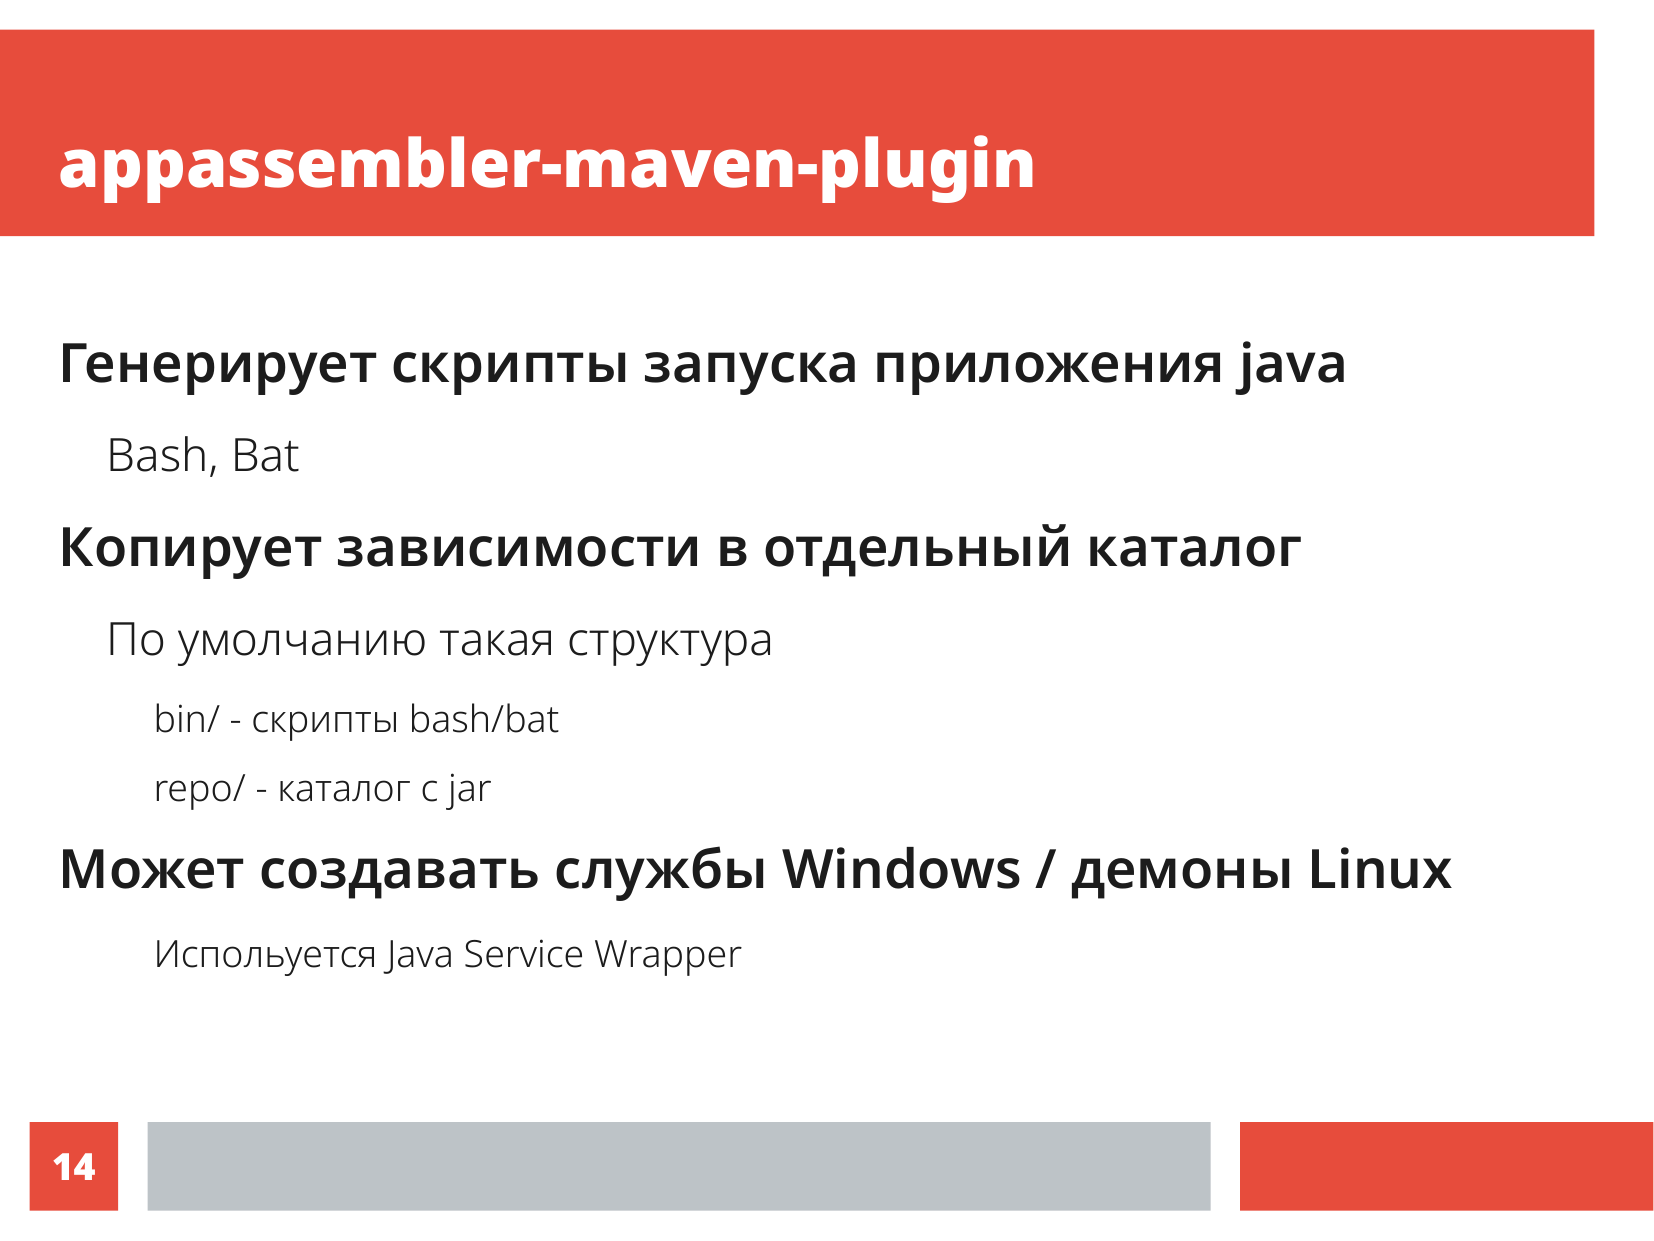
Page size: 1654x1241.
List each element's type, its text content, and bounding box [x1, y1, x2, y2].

title appassembler-maven-plugin [59, 59, 1595, 207]
list Генерирует скрипты запуска приложения java Bash, Bat Копирует зависимости в отдельный каталог По умолчанию такая структура bin/ - скрипты bash/bat repo/ - каталог с jar Может создавать службы Windows / демоны Linux Испольуется Java Service Wrapper [59, 324, 1565, 1093]
